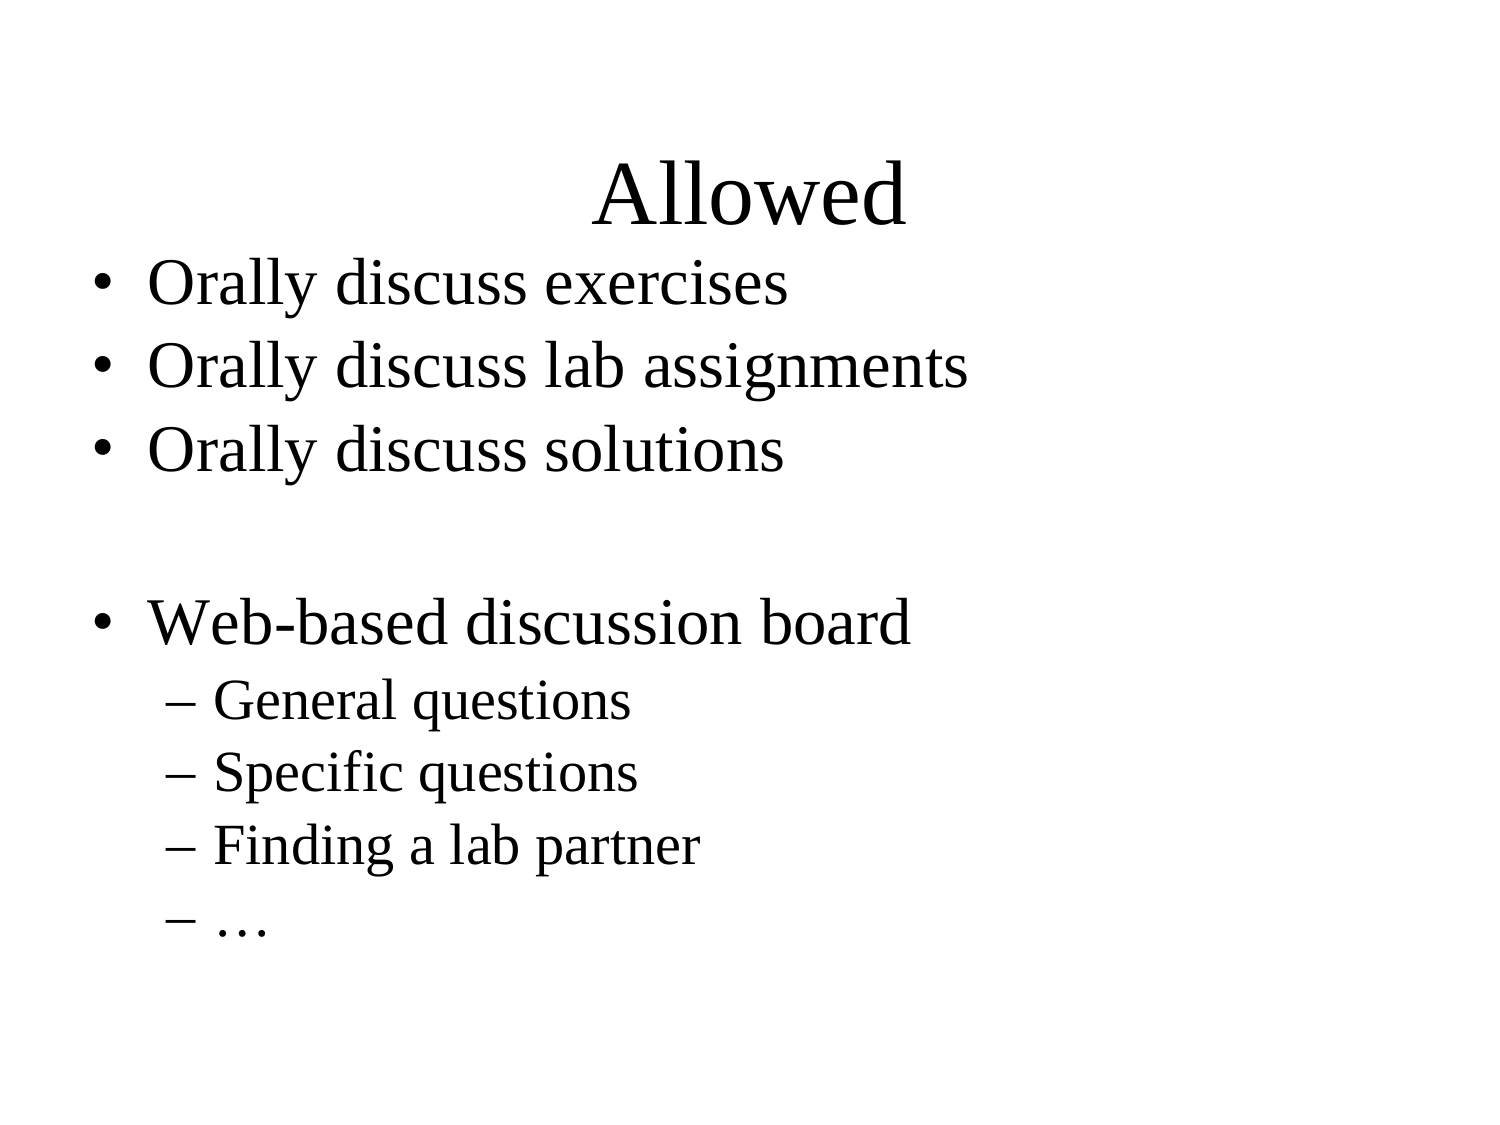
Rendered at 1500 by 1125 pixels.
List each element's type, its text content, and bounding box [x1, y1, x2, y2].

list Orally discuss exercises Orally discuss lab assignments Orally discuss solutions Web-based discussion board General questions Specific questions Finding a lab partner … [76, 243, 1427, 1028]
title Allowed [112, 99, 1388, 243]
